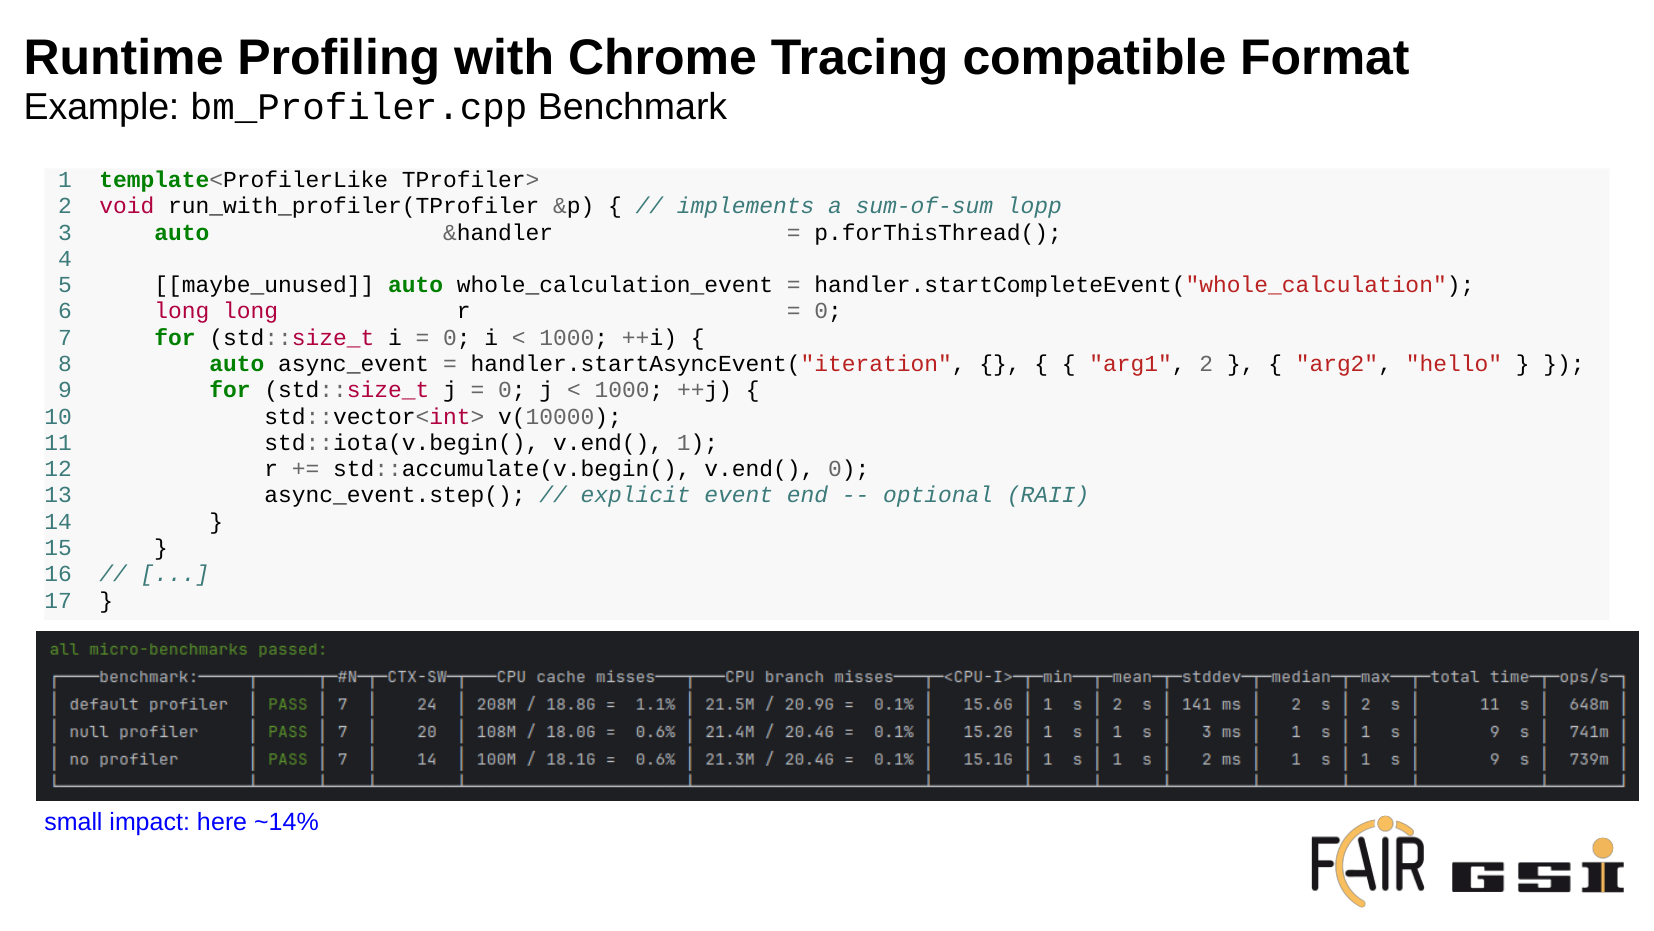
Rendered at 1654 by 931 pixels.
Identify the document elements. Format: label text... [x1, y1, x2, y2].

picture [1451, 836, 1626, 895]
picture [1311, 814, 1426, 910]
text_box small impact: here ~14% [29, 800, 334, 844]
title Runtime Profiling with Chrome Tracing compatible Format Example: bm_Profiler.cpp Benchmark [23, 29, 1638, 131]
list 1 template<ProfilerLike TProfiler> 2 void run_with_profiler(TProfiler &p) { // implements a sum-of-sum lopp 3 auto &handler = p.forThisThread(); 4 5 [[maybe_unused]] auto whole_calculation_event = handler.startCompleteEvent("whole_calculation"); 6 long long r = 0; 7 for (std::size_t i = 0; i < 1000; ++i) { 8 auto async_event = handler.startAsyncEvent("iteration", {}, { { "arg1", 2 }, { "arg2", "hello" } }); 9 for (std::size_t j = 0; j < 1000; ++j) { 10 std::vector<int> v(10000); 11 std::iota(v.begin(), v.end(), 1); 12 r += std::accumulate(v.begin(), v.end(), 0); 13 async_event.step(); // explicit event end -- optional (RAII) 14 } 15 } 16 // [...] 17 } [44, 168, 1610, 621]
picture [36, 631, 1639, 801]
